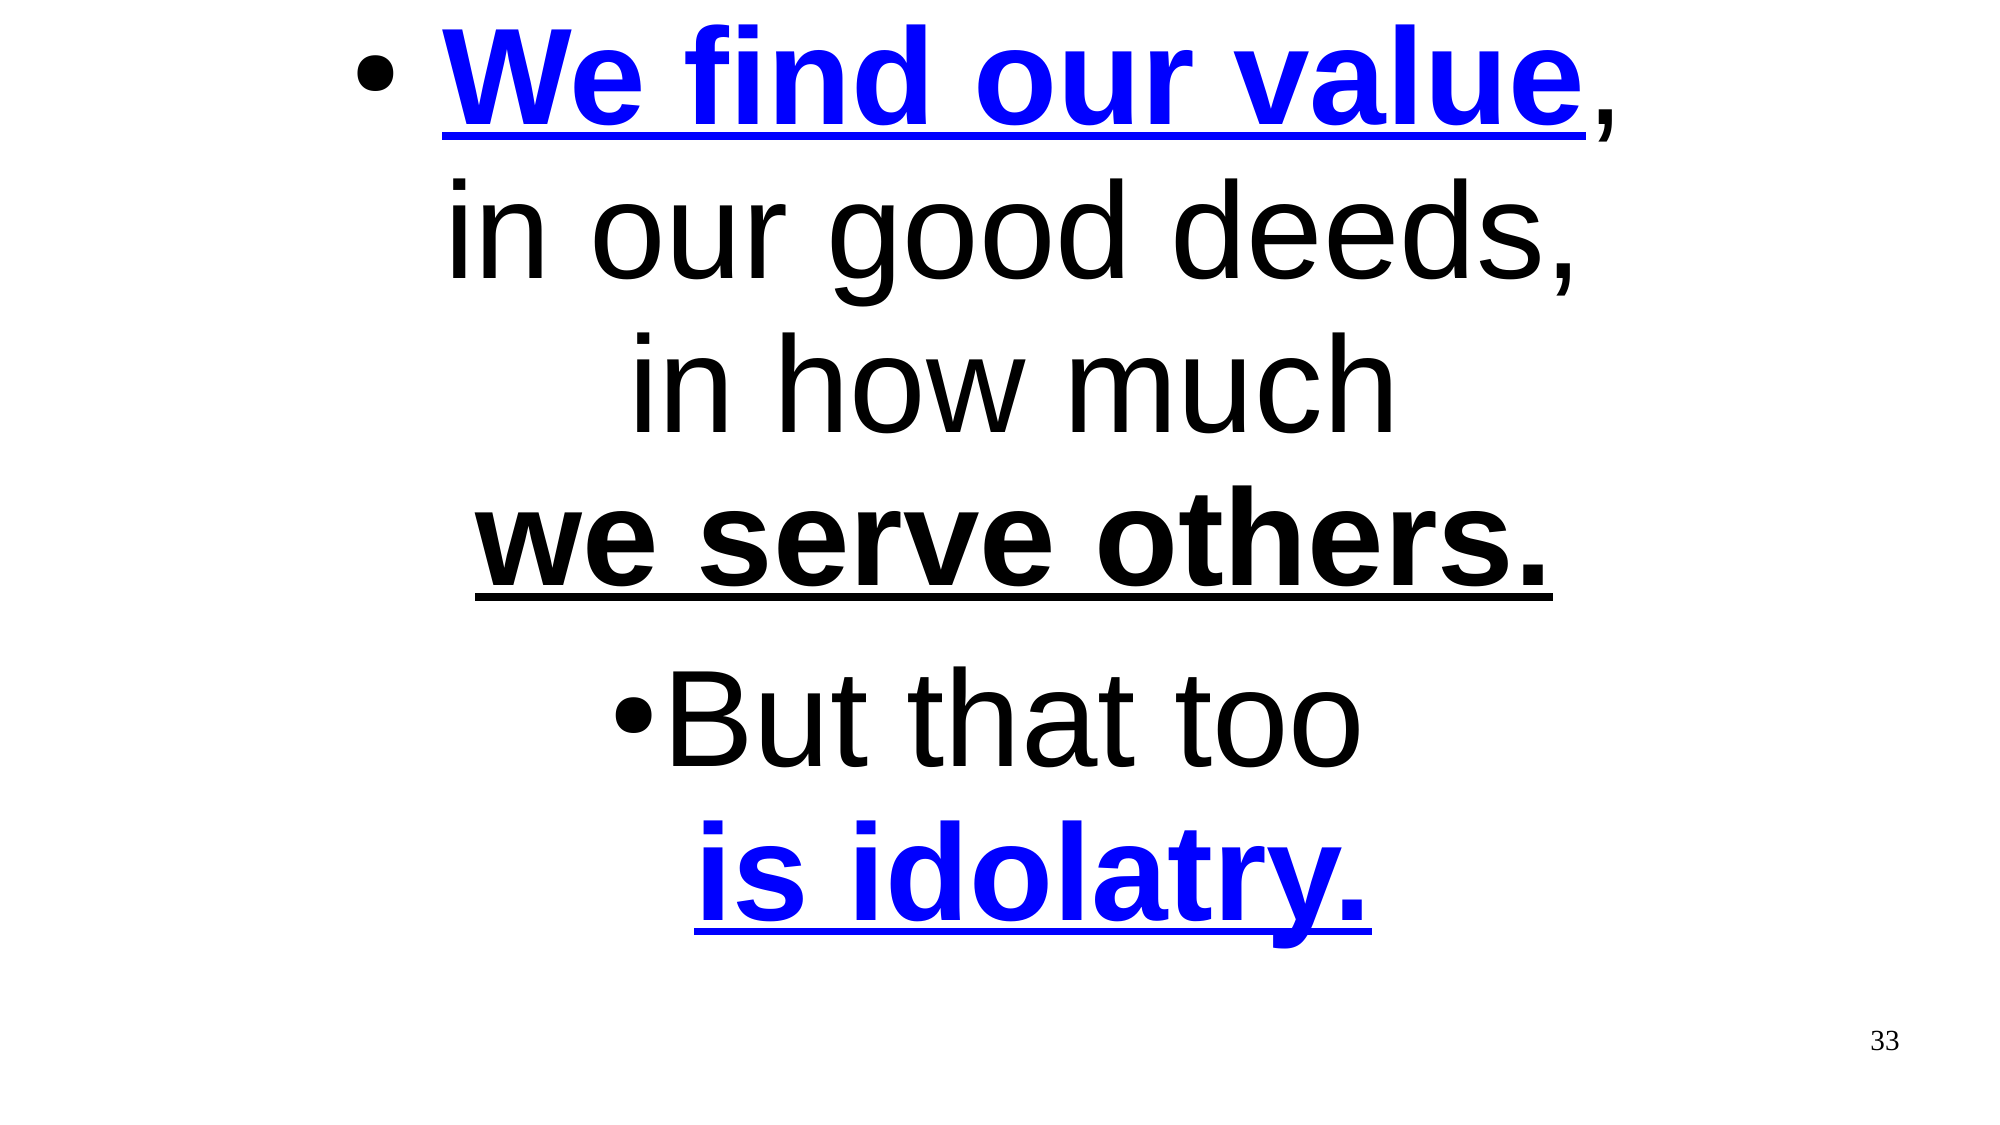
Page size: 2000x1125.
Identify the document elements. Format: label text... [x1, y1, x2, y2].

list We find our value, in our good deeds, in how much we serve others. But that too is idolatry. [0, 0, 1996, 1123]
